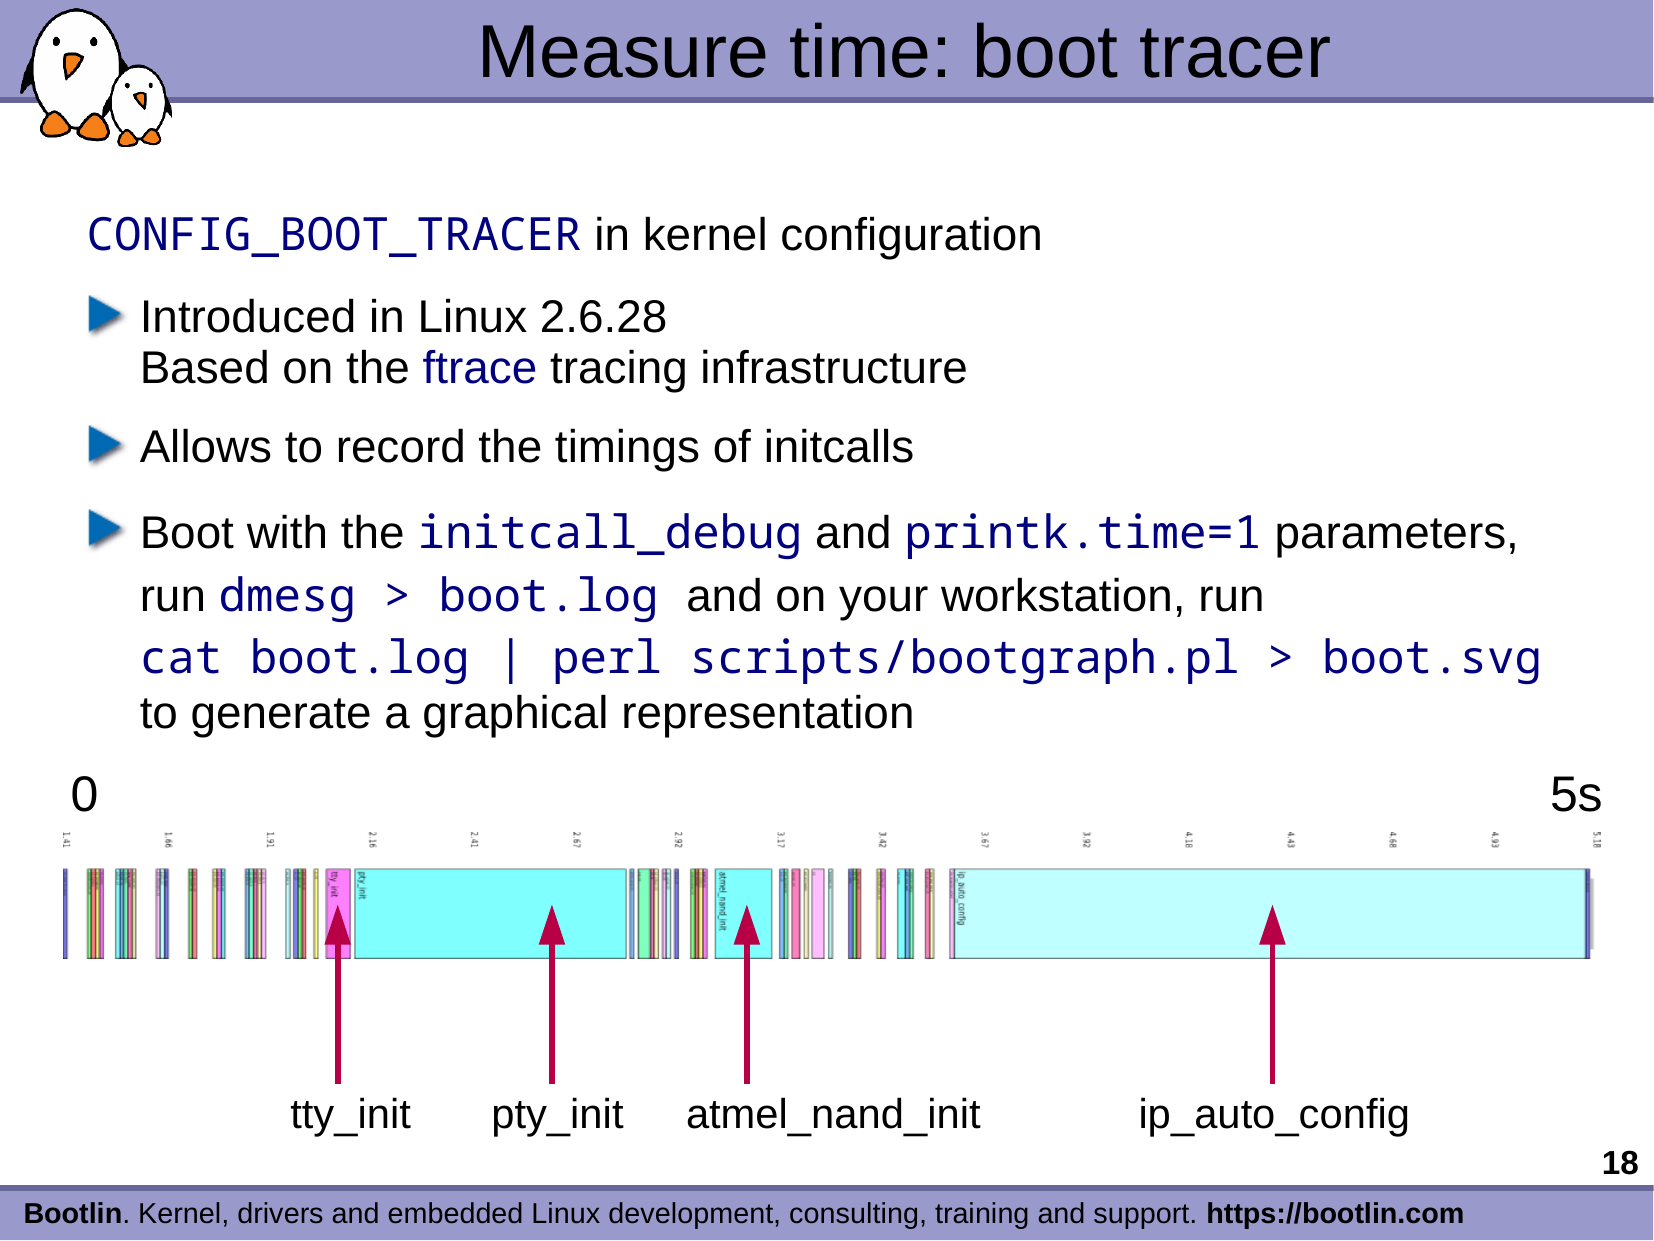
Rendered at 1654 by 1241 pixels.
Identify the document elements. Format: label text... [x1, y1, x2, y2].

picture [63, 832, 1601, 959]
text_box atmel_nand_init [686, 1091, 981, 1144]
list CONFIG_BOOT_TRACER in kernel configuration Introduced in Linux 2.6.28 Based on the ftrace tracing infrastructure Allows to record the timings of initcalls Boot with the initcall_debug and printk.time=1 parameters, run dmesg > boot.log and on your workstation, run cat boot.log | perl scripts/bootgraph.pl > boot.svg to generate a graphical representation [68, 201, 1634, 1118]
picture [20, 8, 172, 147]
title Measure time: boot tracer [178, 5, 1631, 97]
text_box tty_init [290, 1091, 412, 1144]
text_box 0 [70, 766, 99, 829]
text_box ip_auto_config [1138, 1091, 1411, 1144]
text_box pty_init [491, 1091, 624, 1144]
text_box 5s [1549, 766, 1603, 829]
